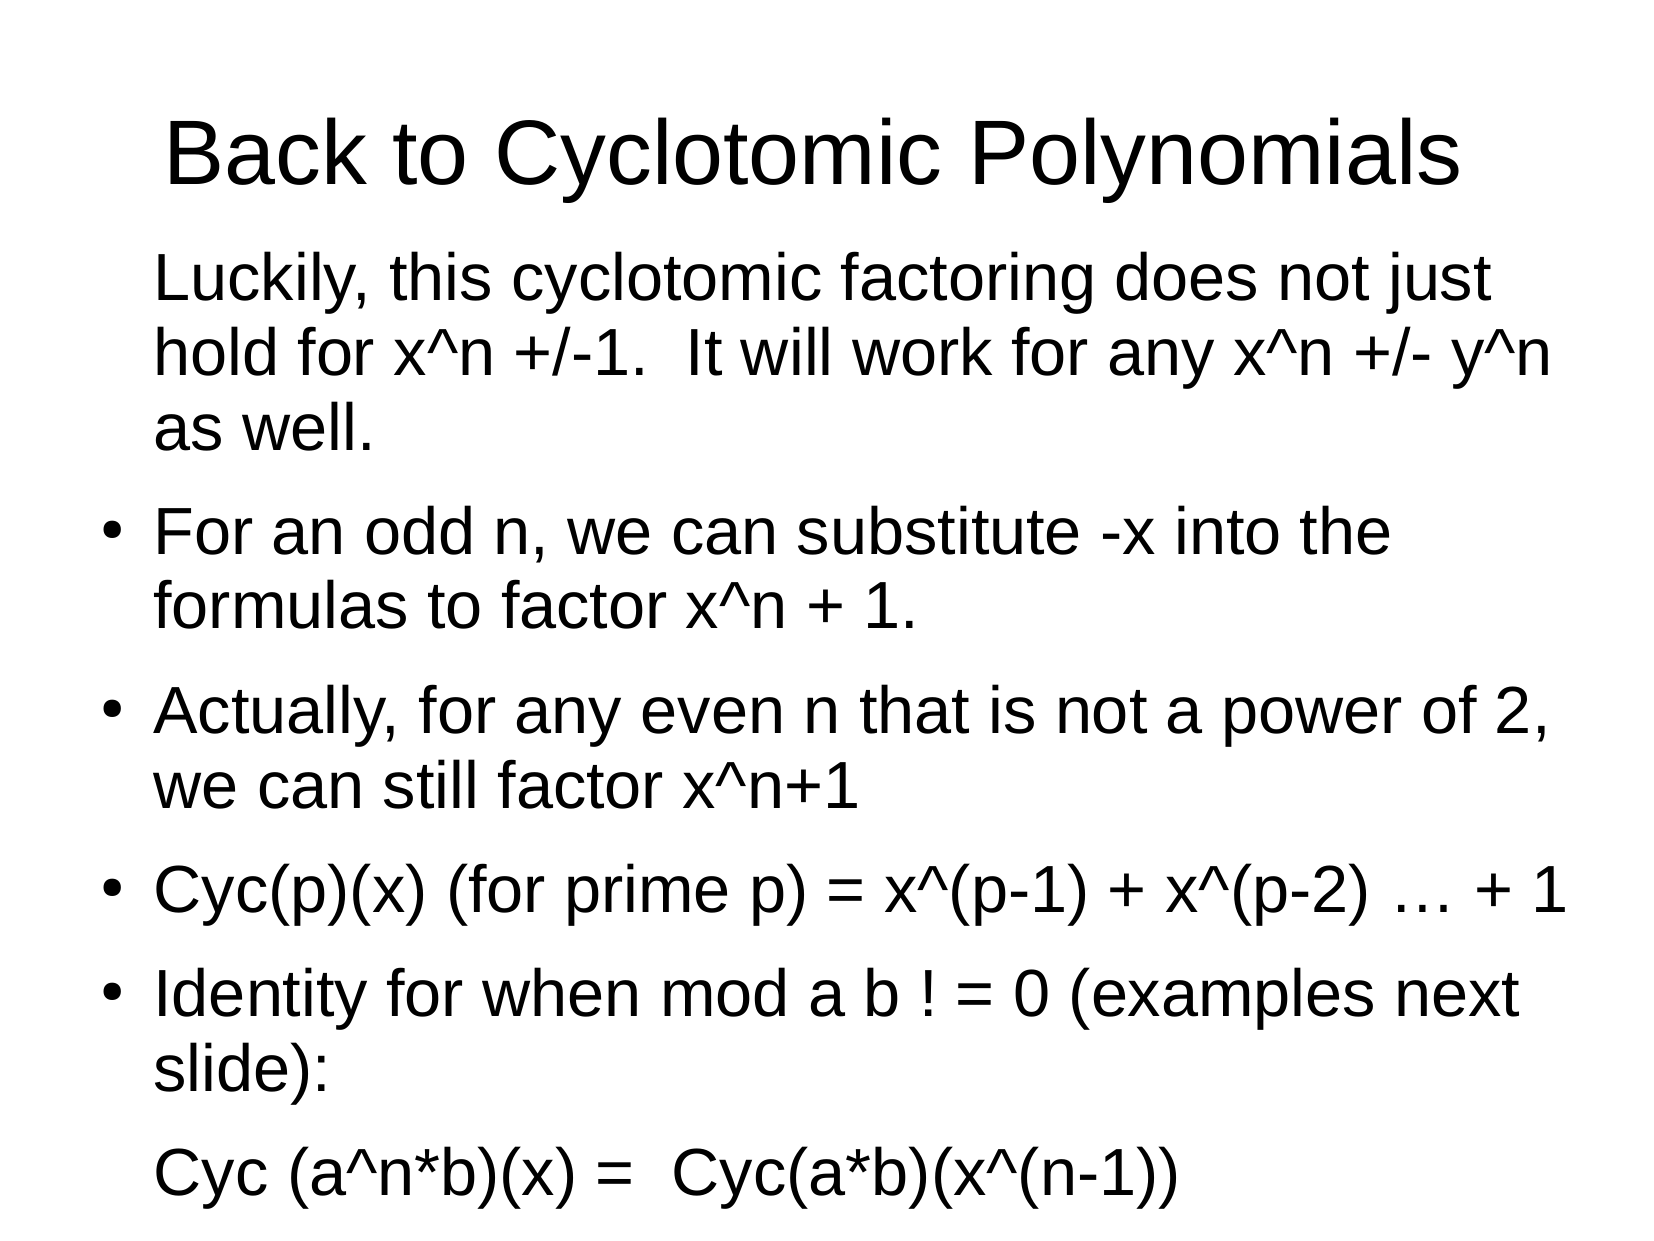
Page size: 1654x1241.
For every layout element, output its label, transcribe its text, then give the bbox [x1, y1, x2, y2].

title Back to Cyclotomic Polynomials [82, 49, 1571, 240]
list Luckily, this cyclotomic factoring does not just hold for x^n +/-1. It will work for any x^n +/- y^n as well. For an odd n, we can substitute -x into the formulas to factor x^n + 1. Actually, for any even n that is not a power of 2, we can still factor x^n+1 Cyc(p)(x) (for prime p) = x^(p-1) + x^(p-2) … + 1 Identity for when mod a b ! = 0 (examples next slide): Cyc (a^n*b)(x) = Cyc(a*b)(x^(n-1)) [82, 240, 1571, 1216]
